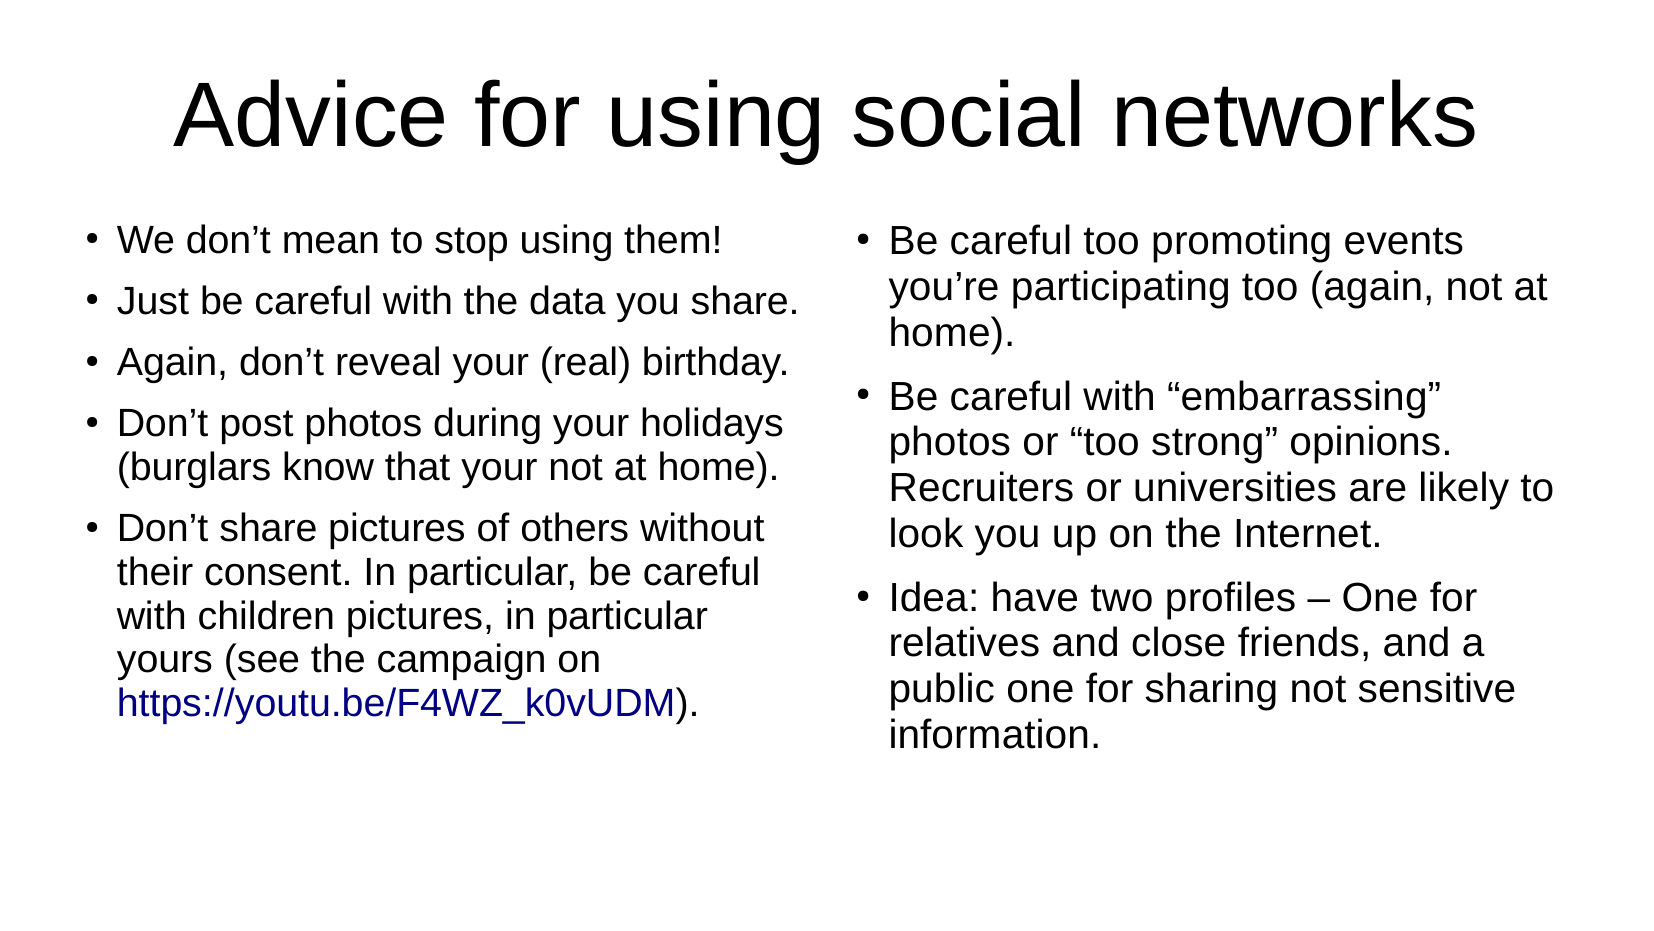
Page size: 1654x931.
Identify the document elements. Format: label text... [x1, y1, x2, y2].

list We don’t mean to stop using them! Just be careful with the data you share. Again, don’t reveal your (real) birthday. Don’t post photos during your holidays (burglars know that your not at home). Don’t share pictures of others without their consent. In particular, be careful with children pictures, in particular yours (see the campaign on https://youtu.be/F4WZ_k0vUDM). [75, 217, 809, 758]
list Be careful too promoting events you’re participating too (again, not at home). Be careful with “embarrassing” photos or “too strong” opinions. Recruiters or universities are likely to look you up on the Internet. Idea: have two profiles – One for relatives and close friends, and a public one for sharing not sensitive information. [845, 217, 1572, 758]
title Advice for using social networks [82, 37, 1571, 193]
